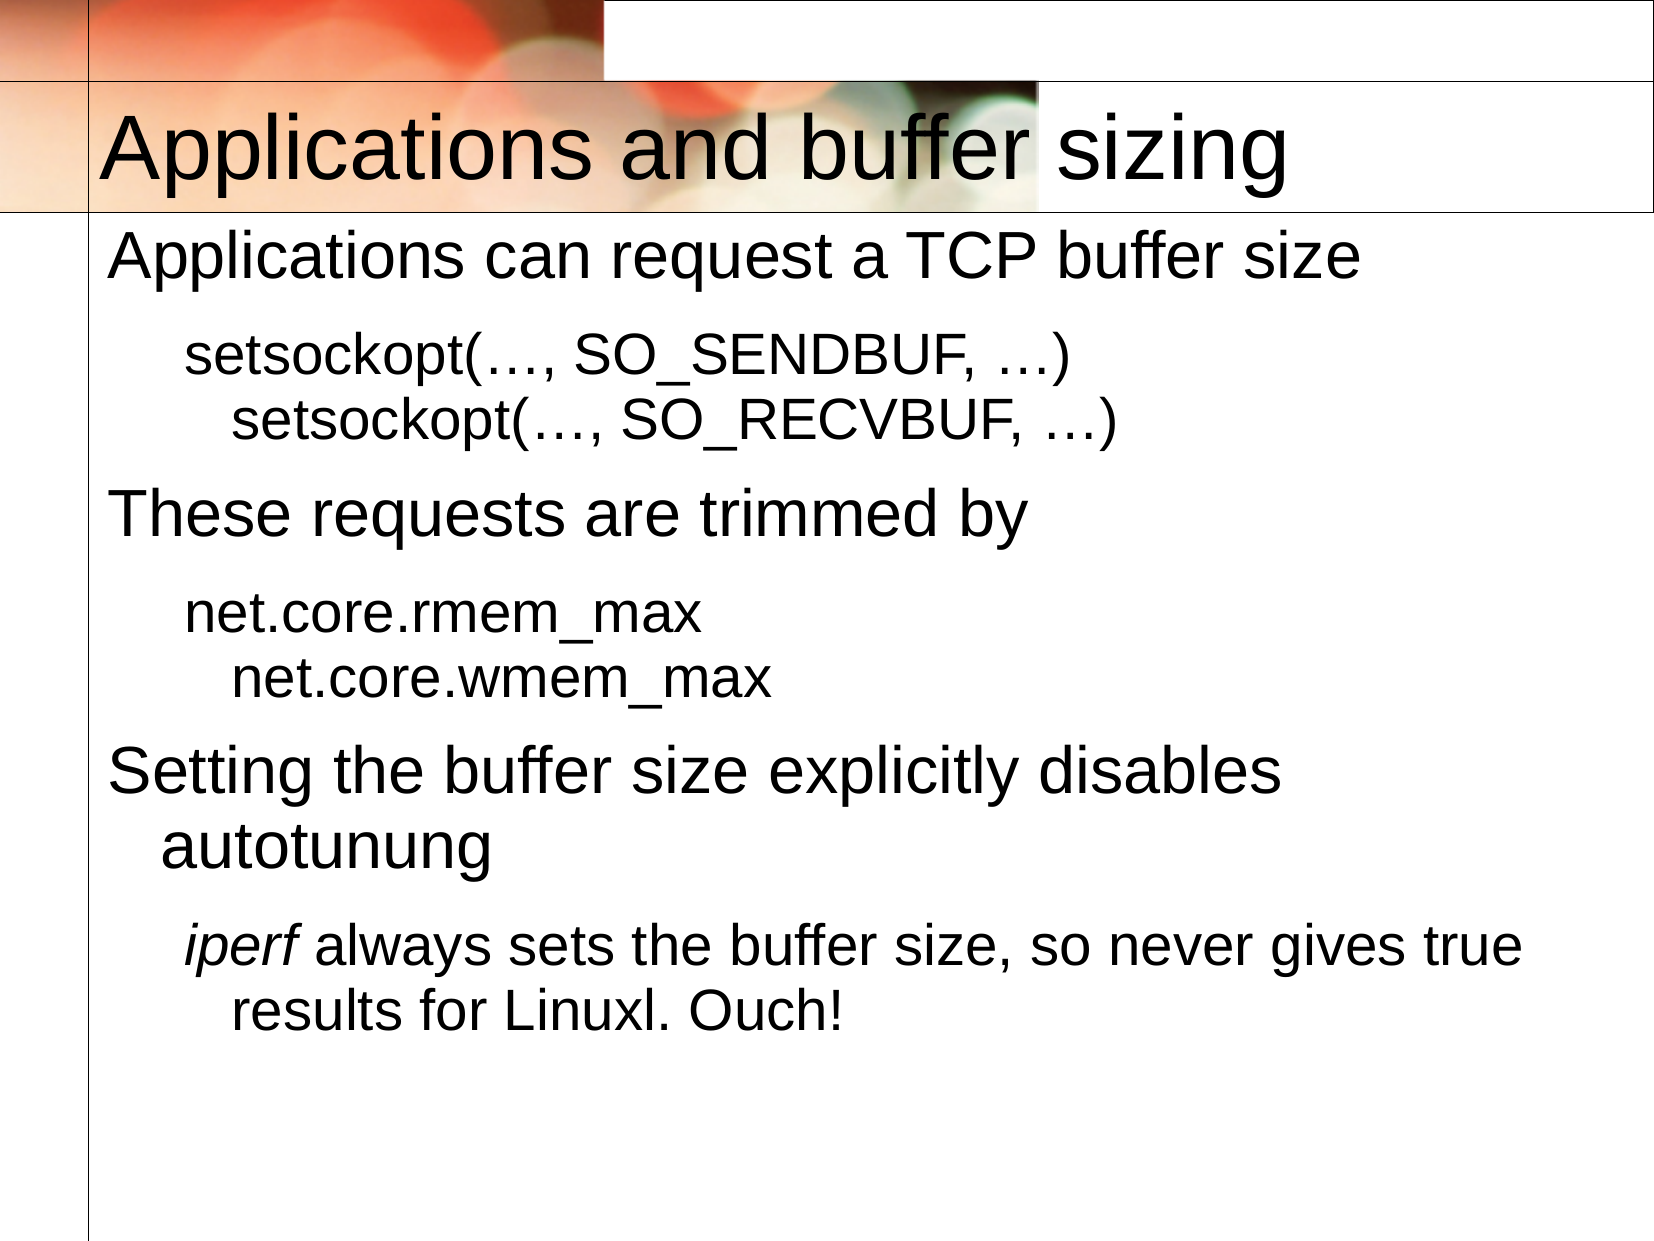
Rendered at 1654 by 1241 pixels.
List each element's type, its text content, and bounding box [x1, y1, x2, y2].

list Applications can request a TCP buffer size setsockopt(…, SO_SENDBUF, …) setsockopt(…, SO_RECVBUF, …) These requests are trimmed by net.core.rmem_max net.core.wmem_max Setting the buffer size explicitly disables autotunung iperf always sets the buffer size, so never gives true results for Linuxl. Ouch! [89, 217, 1578, 1226]
picture [89, 0, 1039, 81]
picture [0, 0, 88, 81]
title Applications and buffer sizing [100, 95, 1571, 200]
picture [89, 82, 1039, 212]
picture [0, 82, 88, 212]
